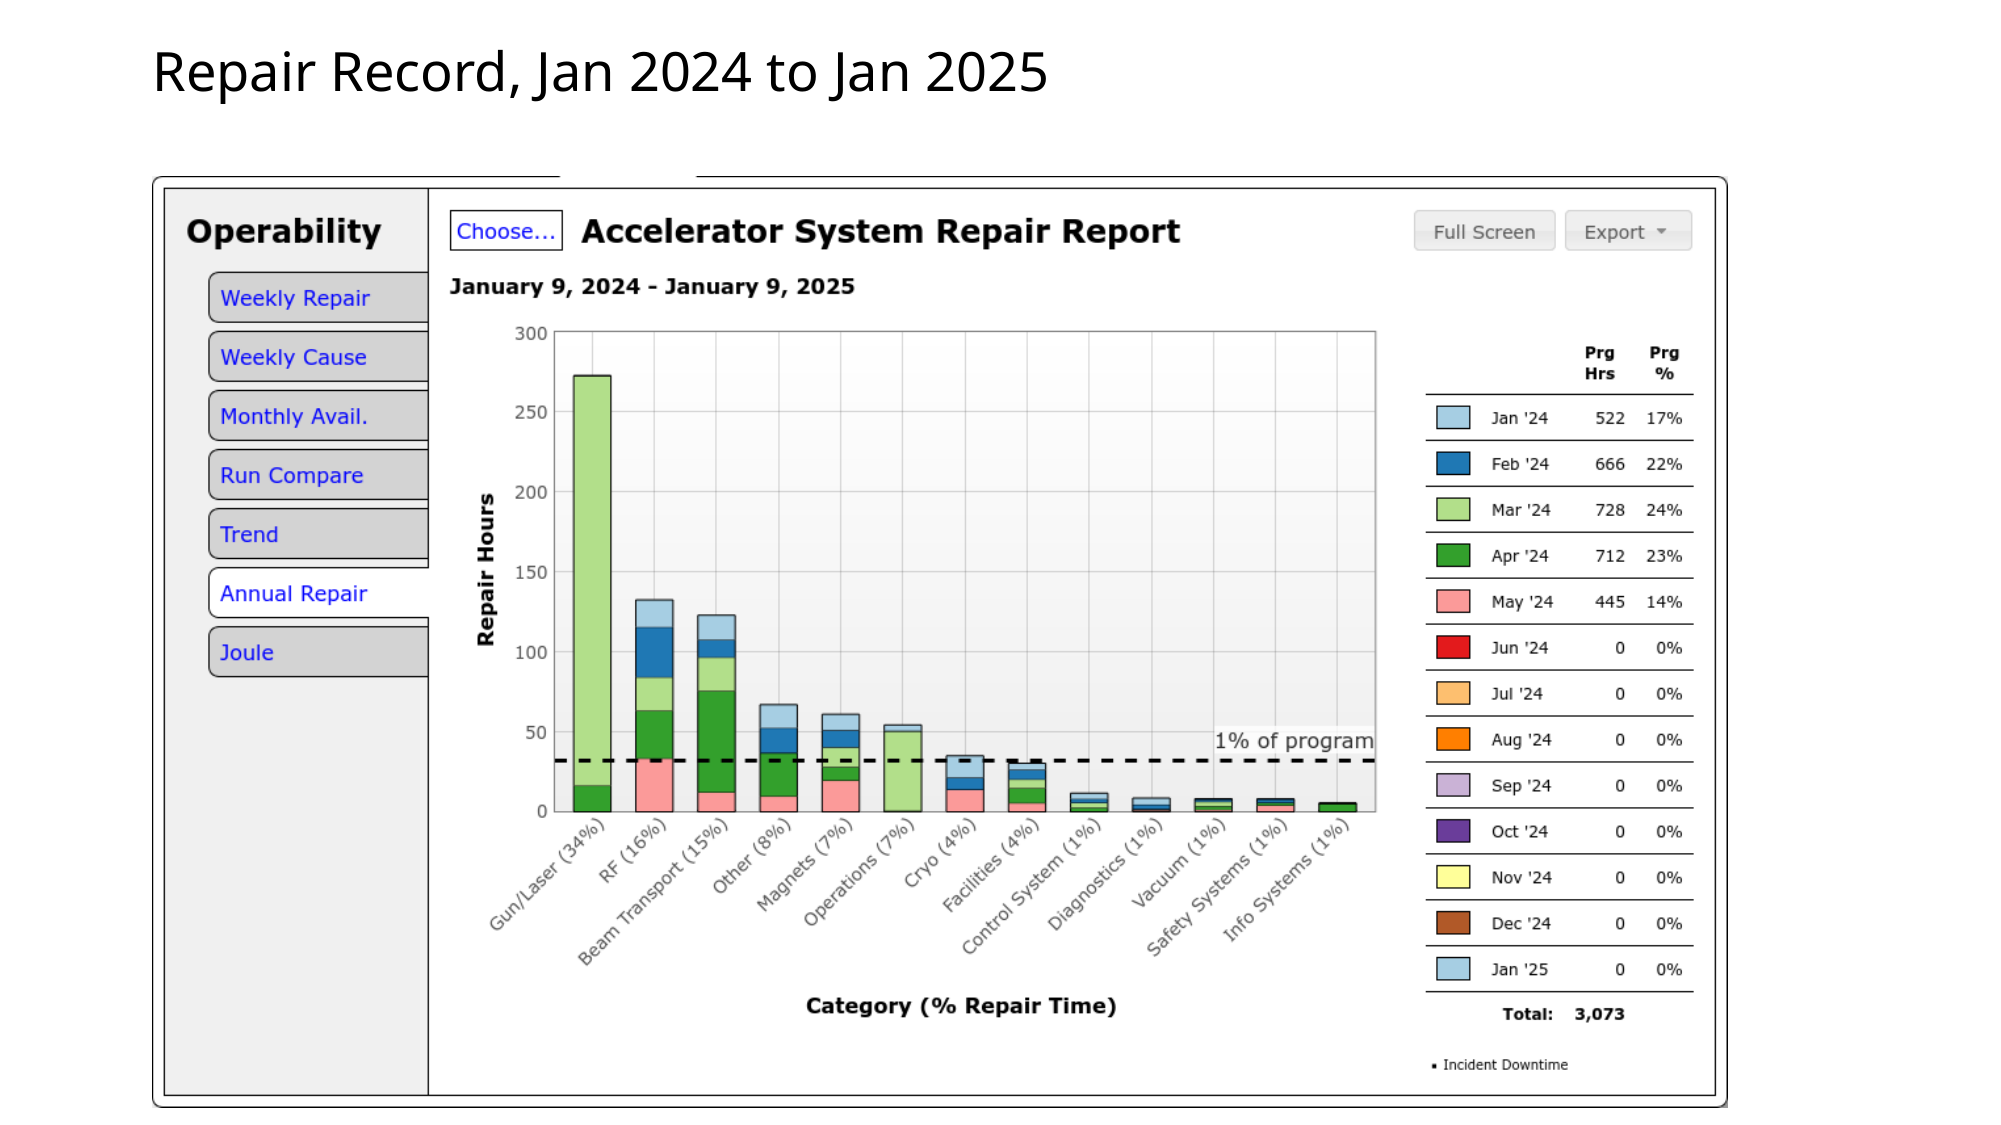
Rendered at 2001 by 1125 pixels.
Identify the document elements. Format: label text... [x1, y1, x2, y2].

picture [152, 176, 1728, 1108]
title Repair Record, Jan 2024 to Jan 2025 [137, 12, 1863, 136]
